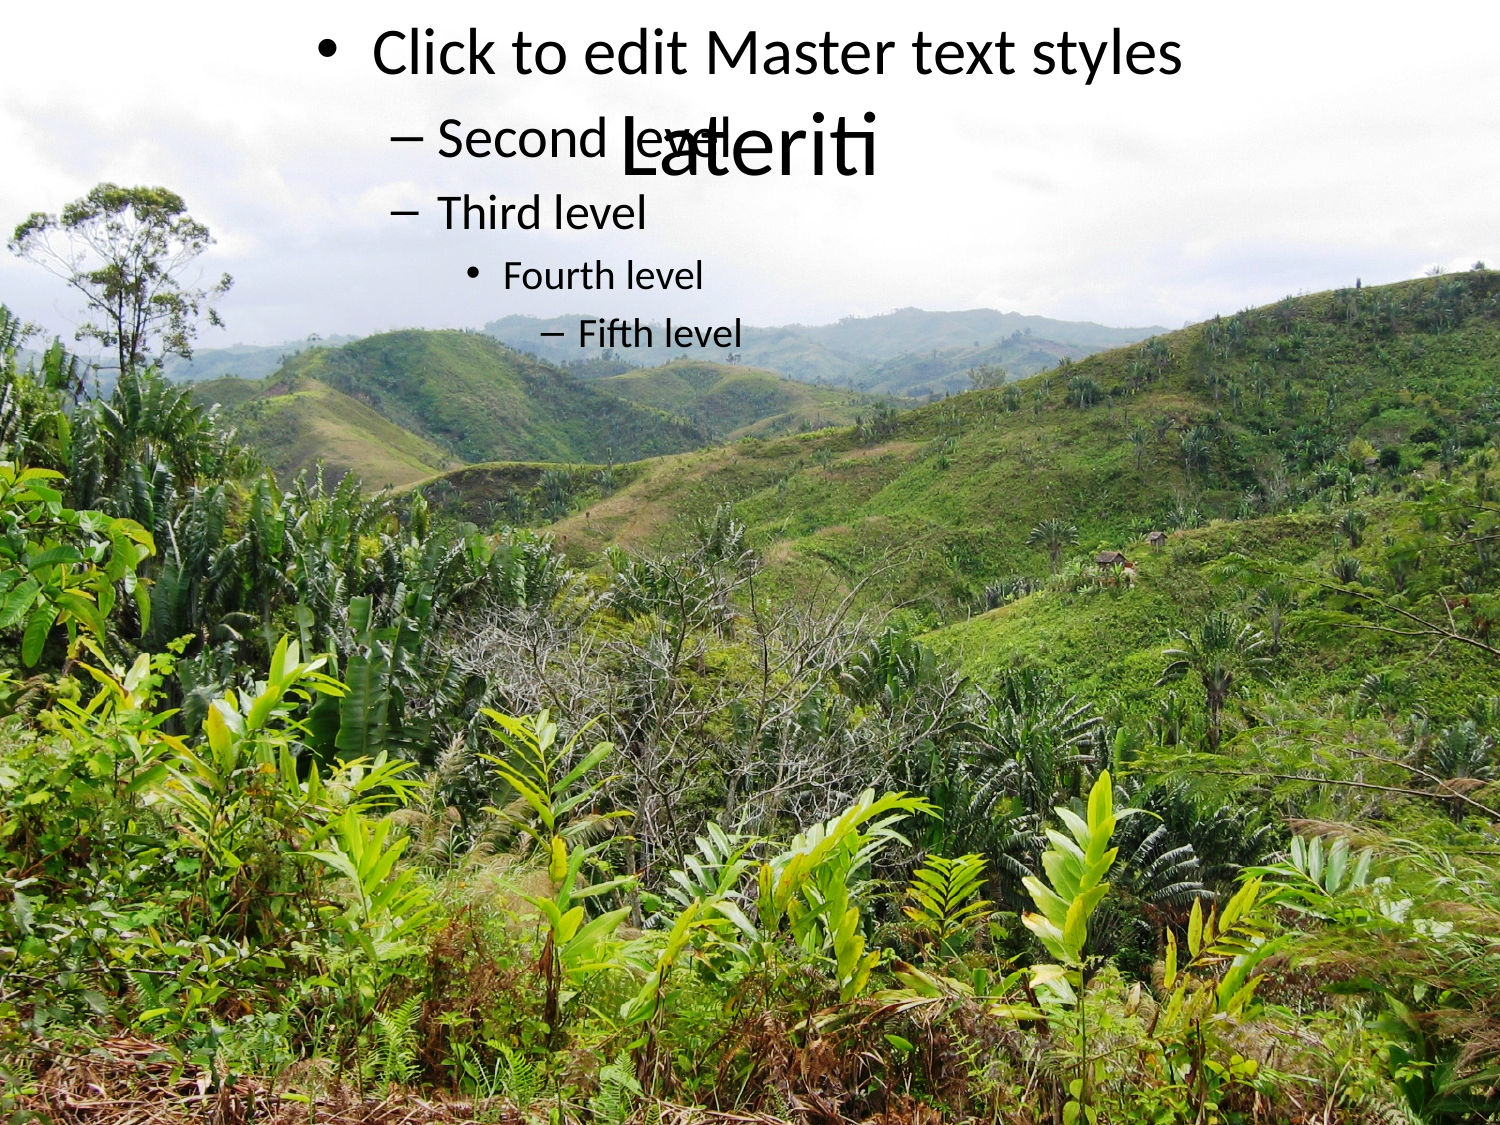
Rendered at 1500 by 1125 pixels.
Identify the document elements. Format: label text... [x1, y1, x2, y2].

picture [0, 0, 1500, 1125]
title Lateriti [75, 45, 1425, 233]
